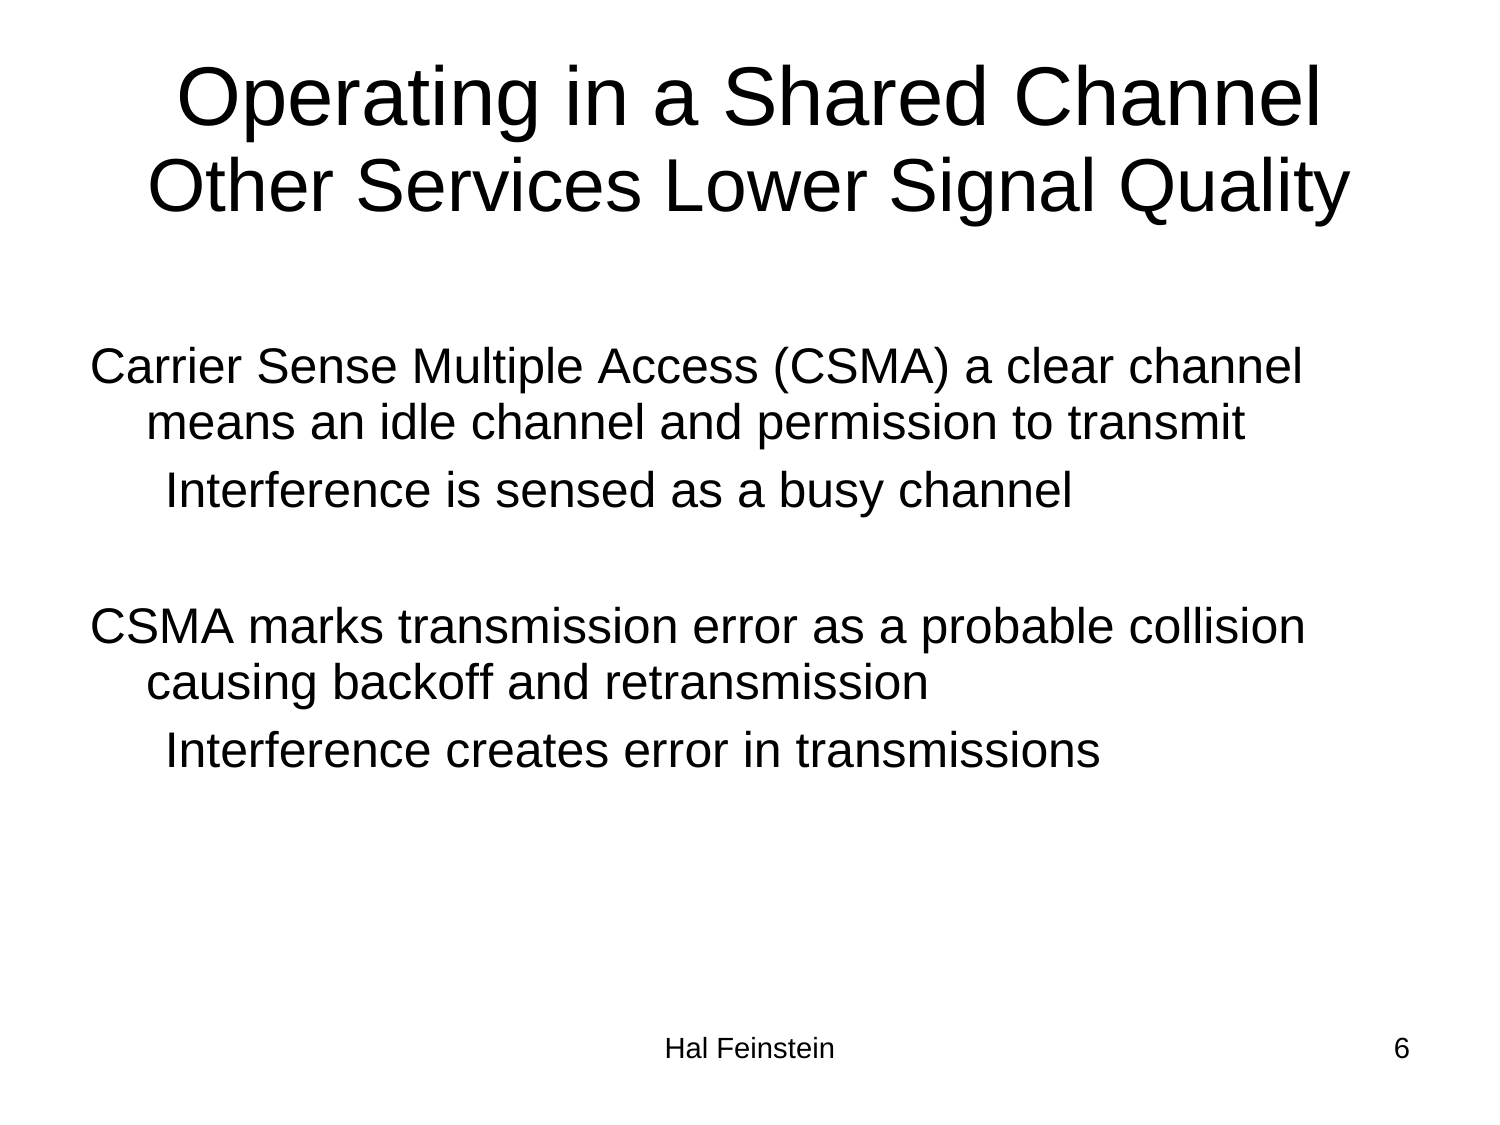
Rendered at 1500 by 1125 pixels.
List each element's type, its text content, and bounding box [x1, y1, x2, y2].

list Carrier Sense Multiple Access (CSMA) a clear channel means an idle channel and permission to transmit Interference is sensed as a busy channel CSMA marks transmission error as a probable collision causing backoff and retransmission Interference creates error in transmissions [75, 262, 1426, 1006]
title Operating in a Shared Channel Other Services Lower Signal Quality [75, 36, 1426, 242]
